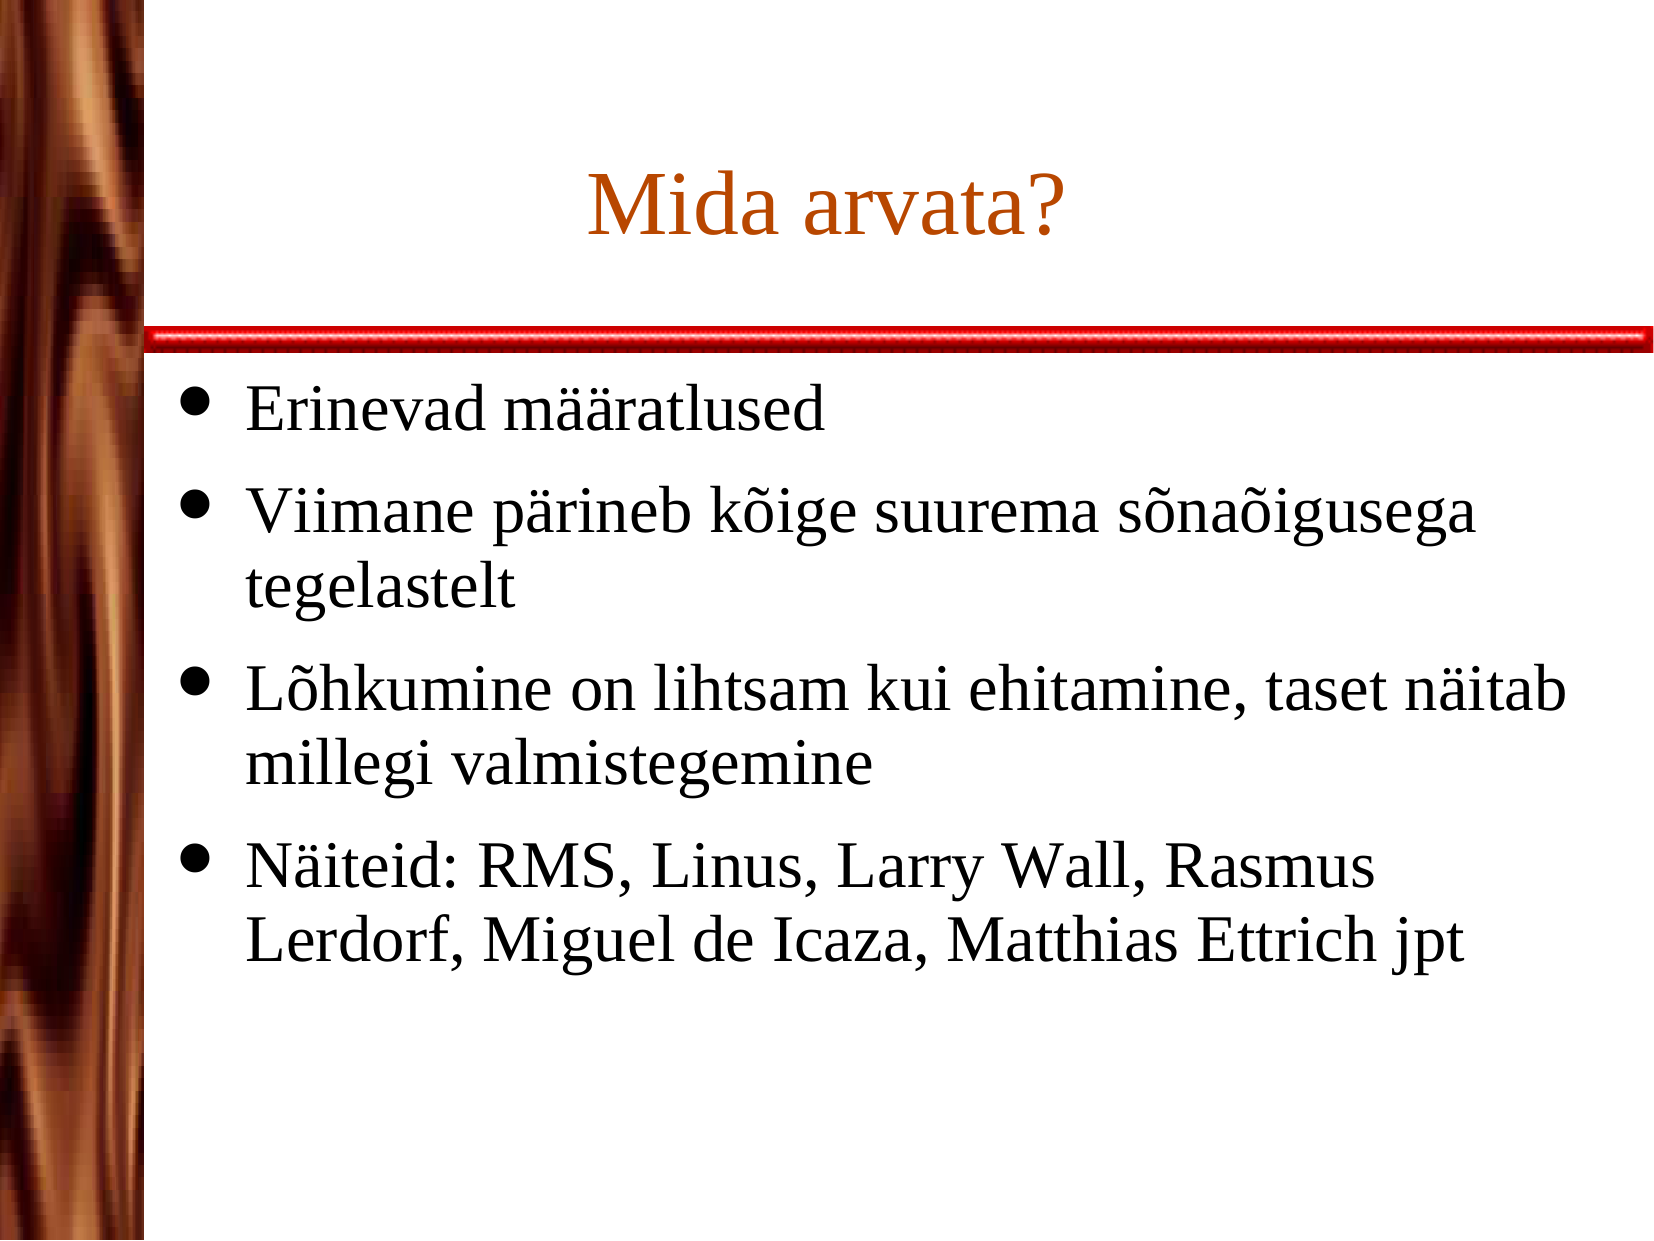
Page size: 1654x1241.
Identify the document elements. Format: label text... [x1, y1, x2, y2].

list Erinevad määratlused Viimane pärineb kõige suurema sõnaõigusega tegelastelt Lõhkumine on lihtsam kui ehitamine, taset näitab millegi valmistegemine Näiteid: RMS, Linus, Larry Wall, Rasmus Lerdorf, Miguel de Icaza, Matthias Ettrich jpt [164, 375, 1577, 1157]
picture [0, 0, 1654, 1240]
title Mida arvata? [121, 102, 1534, 310]
